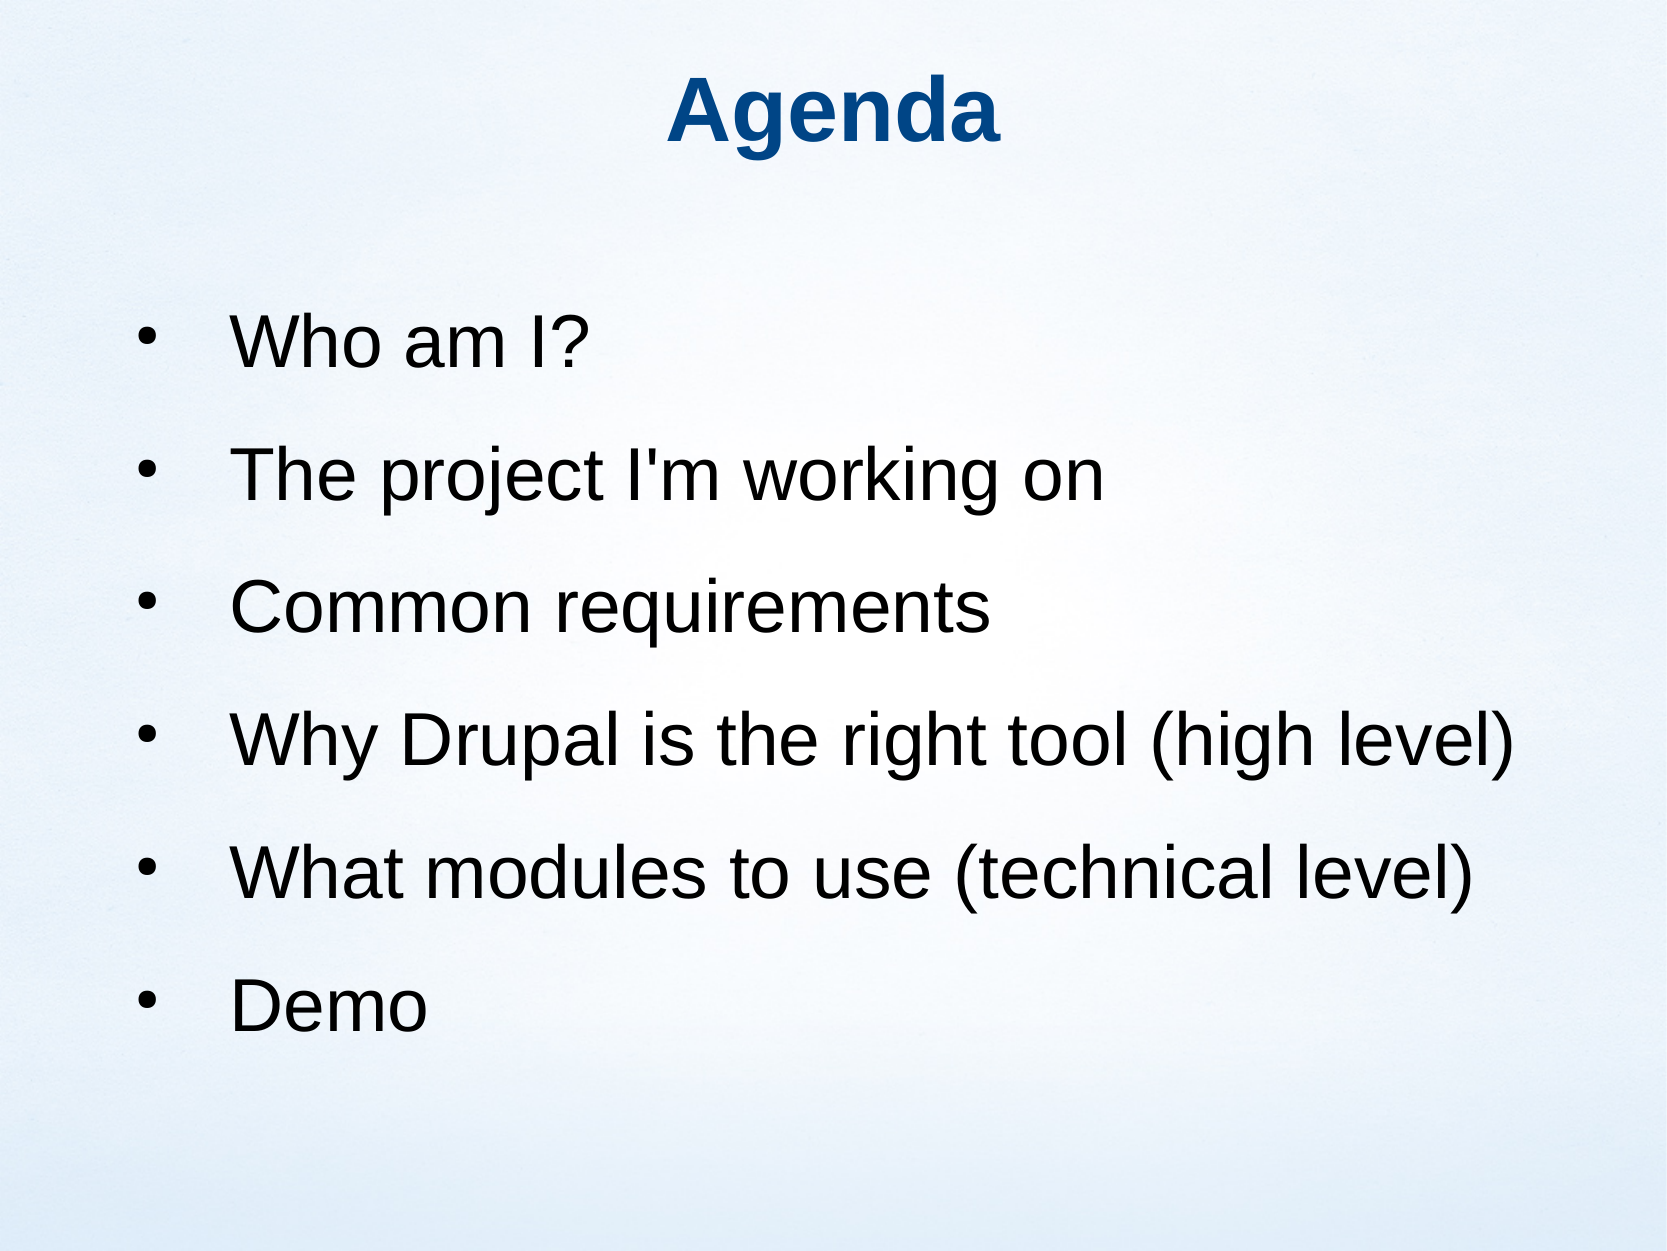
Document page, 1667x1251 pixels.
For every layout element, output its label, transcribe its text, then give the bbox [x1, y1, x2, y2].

title Agenda [83, 49, 1584, 259]
picture [0, 0, 1667, 1251]
list Who am I? The project I'm working on Common requirements Why Drupal is the right tool (high level) What modules to use (technical level) Demo [83, 292, 1584, 1118]
